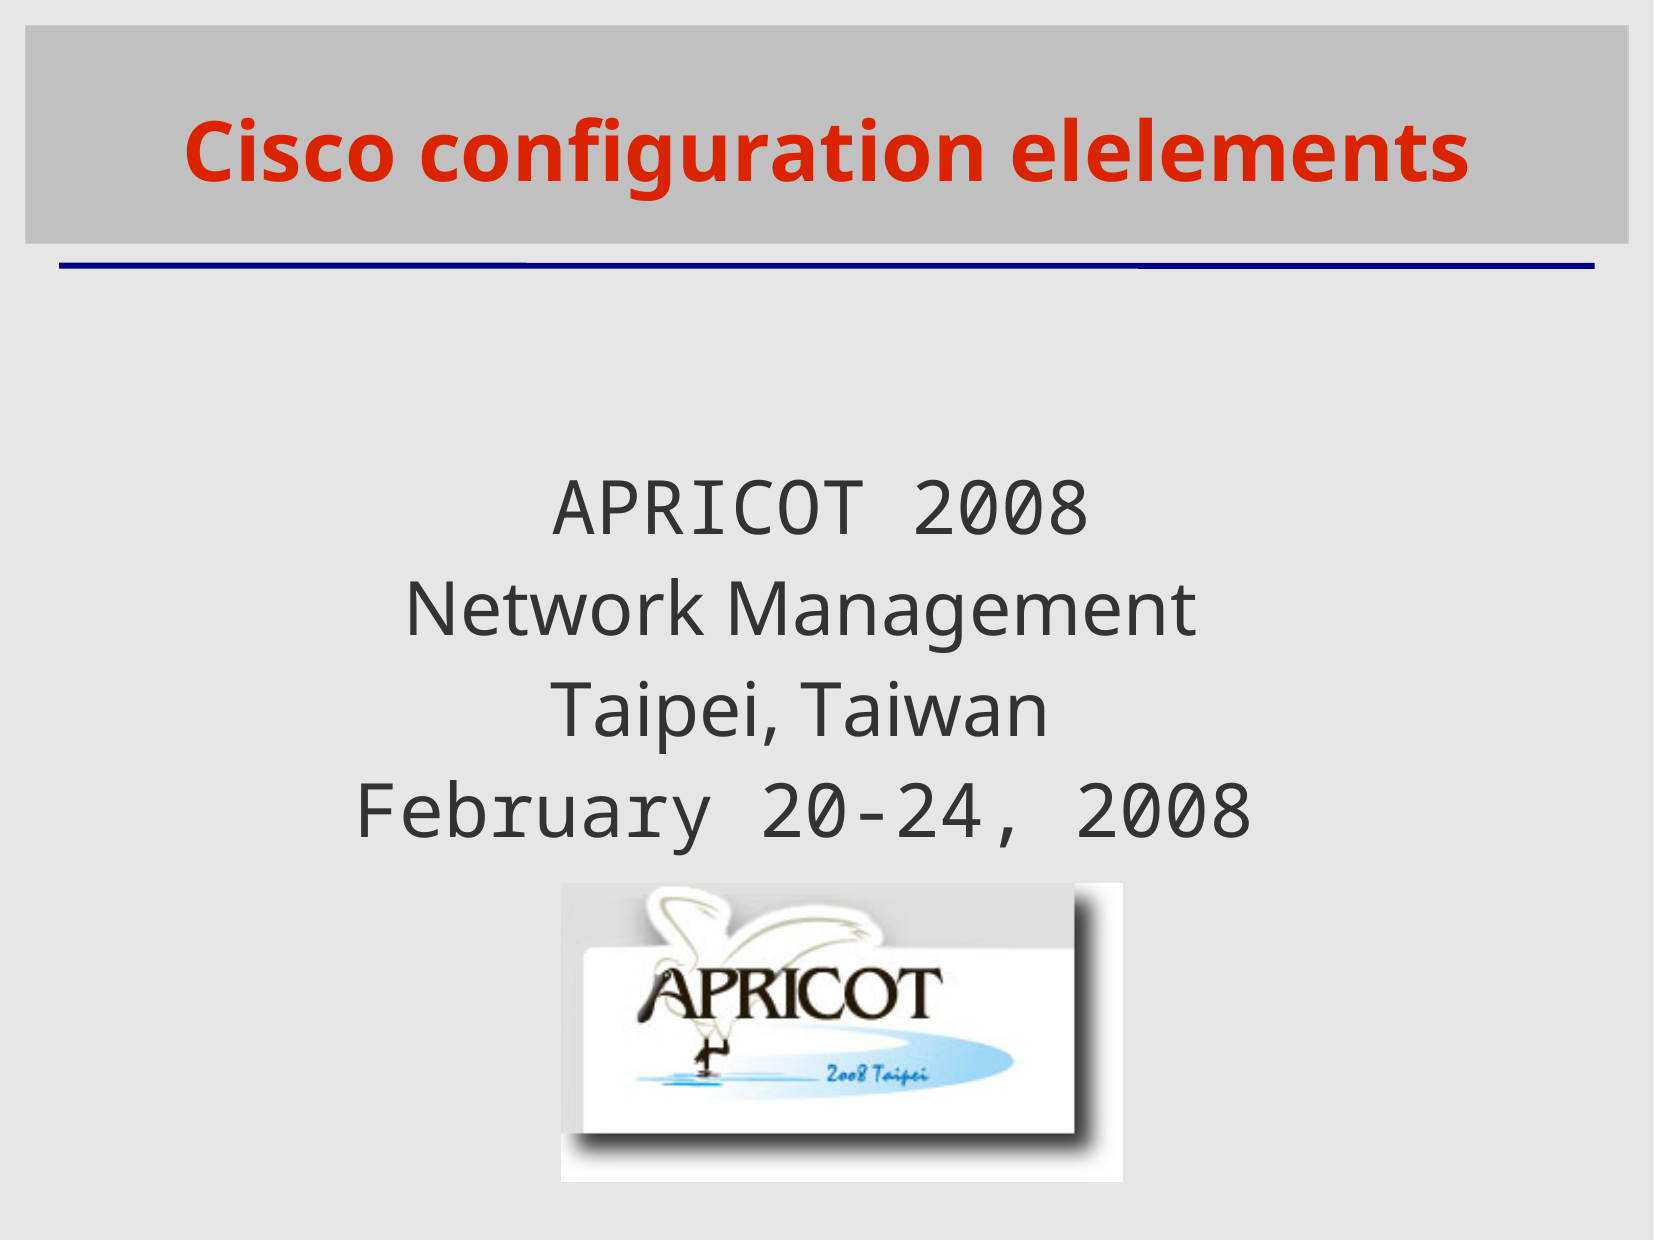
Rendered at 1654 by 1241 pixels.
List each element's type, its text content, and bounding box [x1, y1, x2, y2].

title Cisco configuration elelements [121, 46, 1534, 254]
subtitle APRICOT 2008 Network Management Taipei, Taiwan February 20-24, 2008 [84, 294, 1524, 1119]
picture [561, 883, 1123, 1182]
